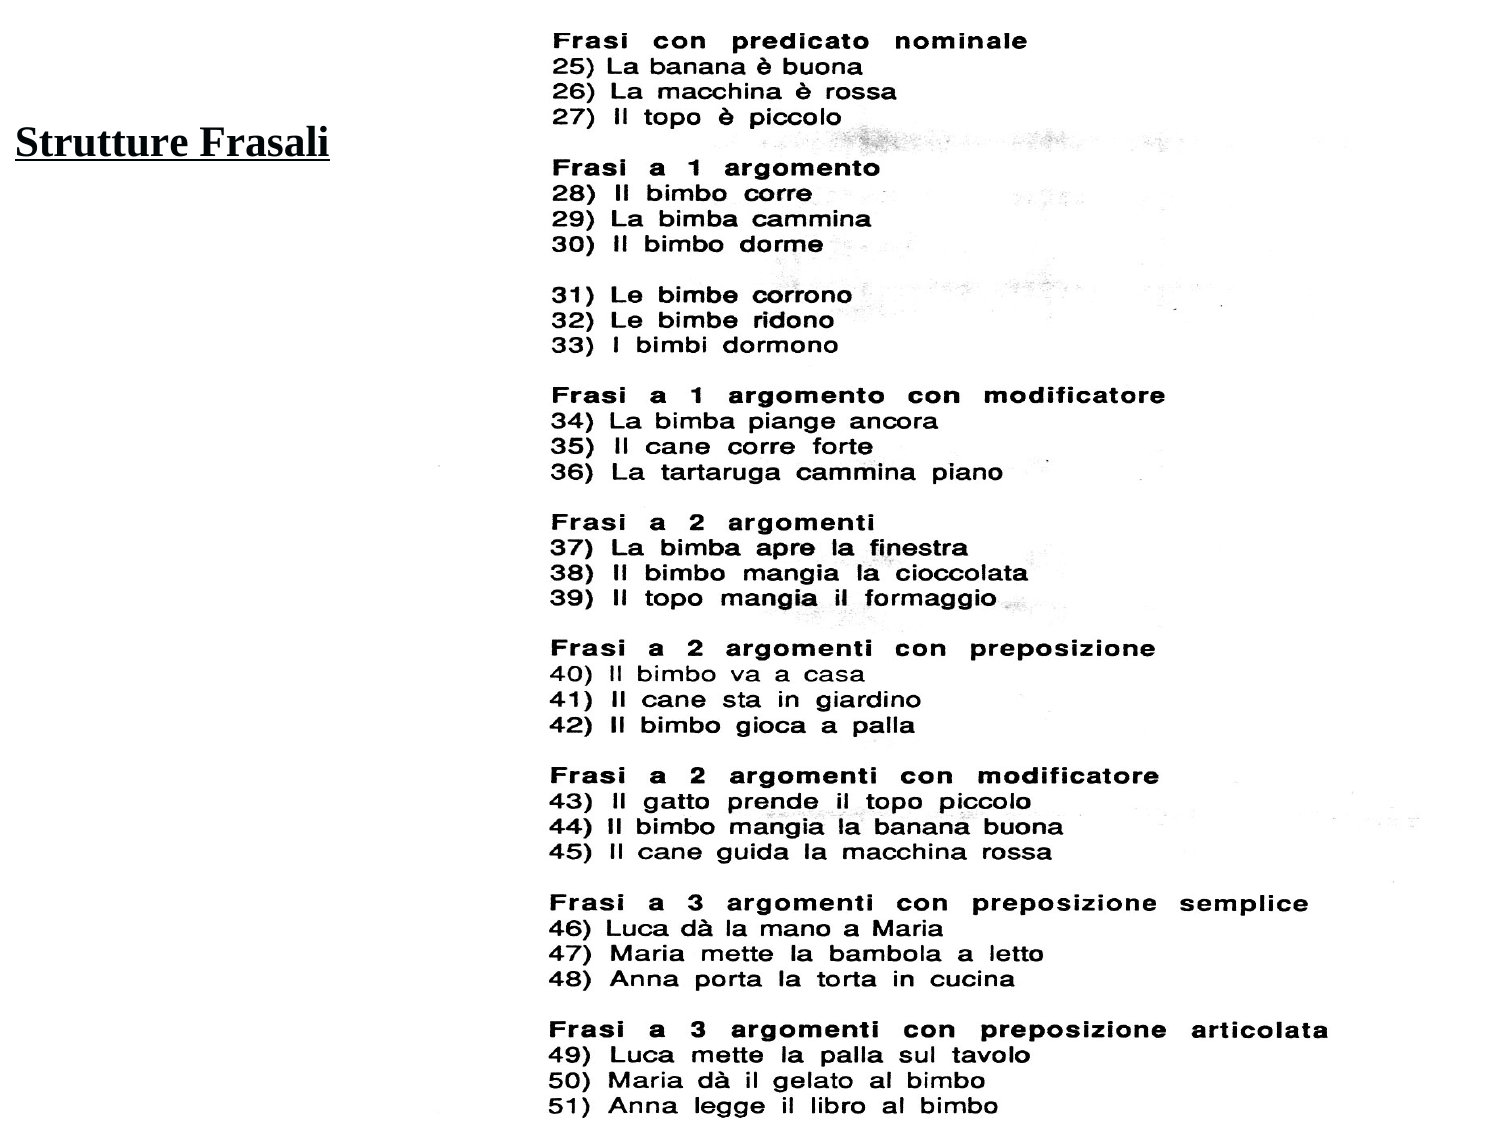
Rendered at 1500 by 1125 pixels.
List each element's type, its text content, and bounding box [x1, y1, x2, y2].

picture [407, 33, 1420, 1125]
text_box Strutture Frasali [0, 54, 479, 173]
